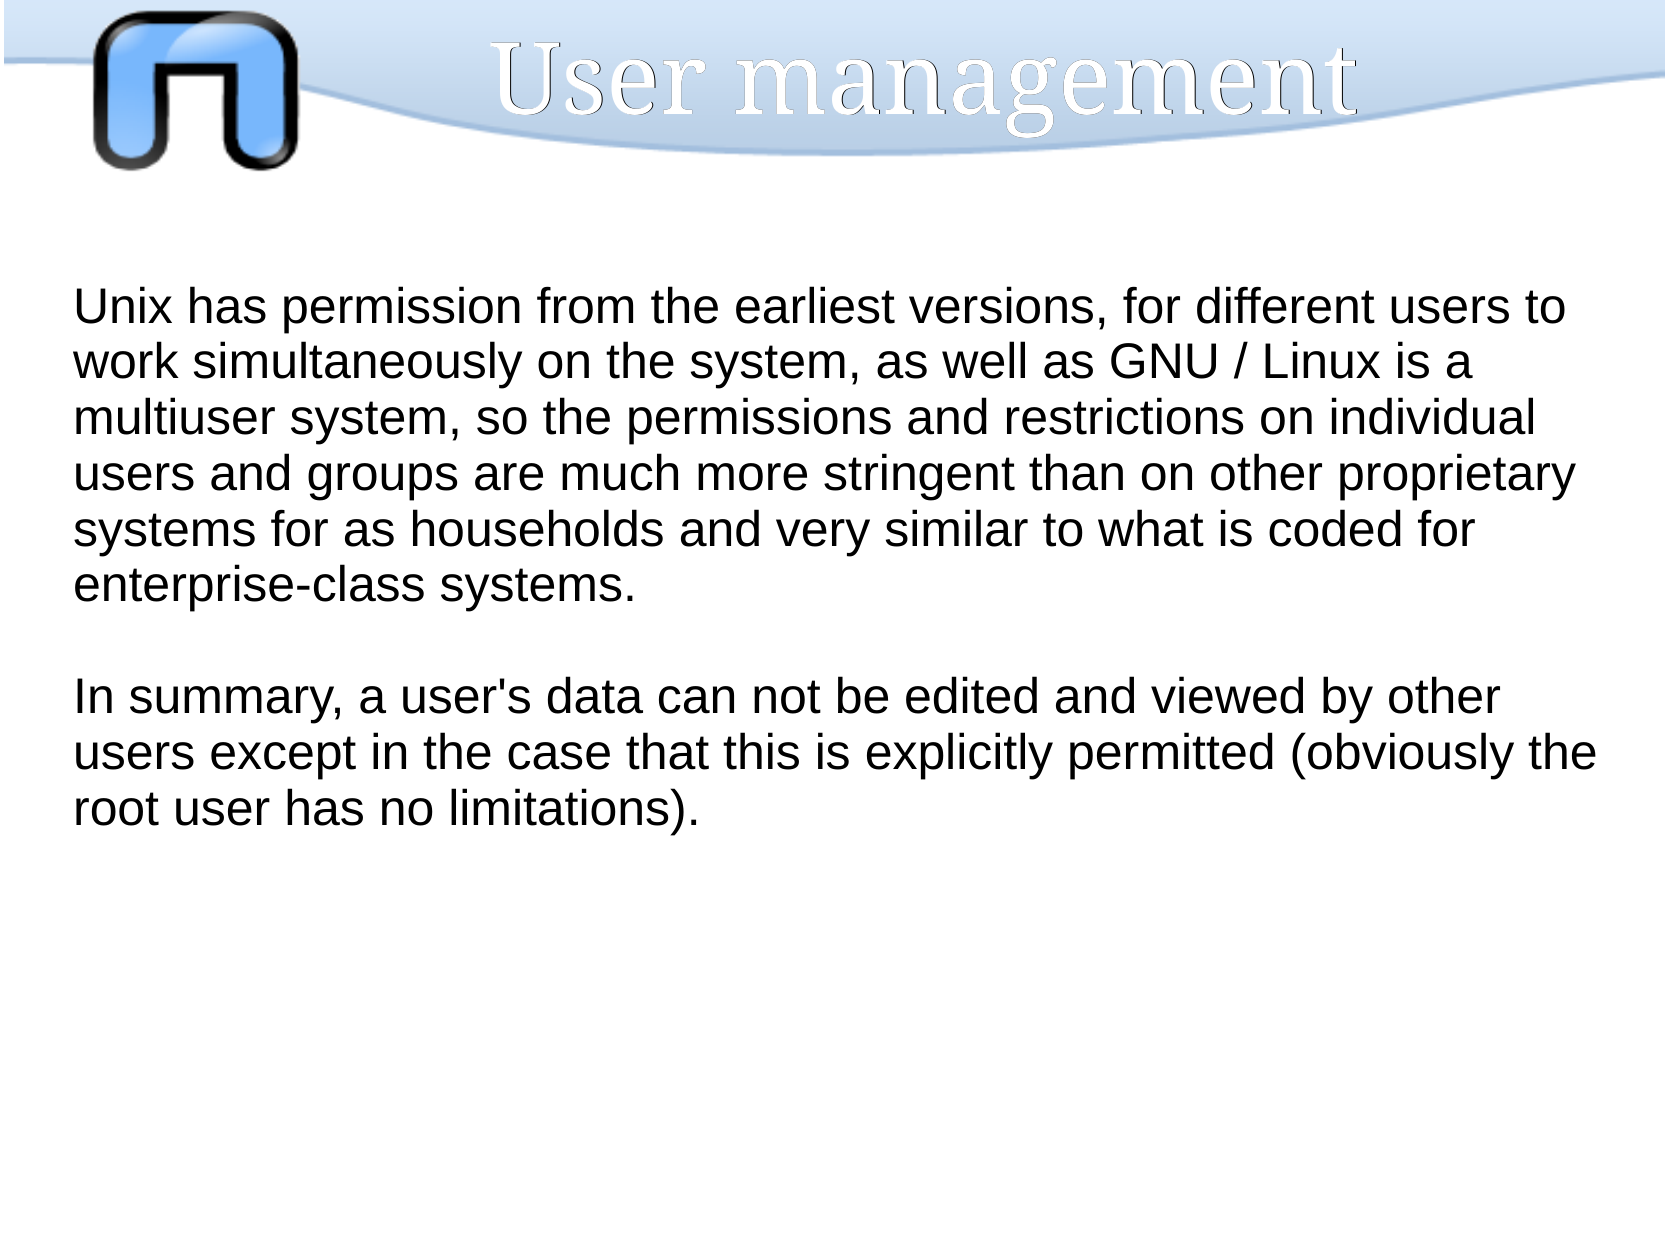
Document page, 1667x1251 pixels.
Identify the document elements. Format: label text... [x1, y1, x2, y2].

text_box User management [475, 0, 1667, 271]
list Unix has permission from the earliest versions, for different users to work simultaneously on the system, as well as GNU / Linux is a multiuser system, so the permissions and restrictions on individual users and groups are much more stringent than on other proprietary systems for as households and very similar to what is coded for enterprise-class systems. In summary, a user's data can not be edited and viewed by other users except in the case that this is explicitly permitted (obviously the root user has no limitations). [66, 271, 1636, 1204]
picture [0, 0, 1667, 1251]
